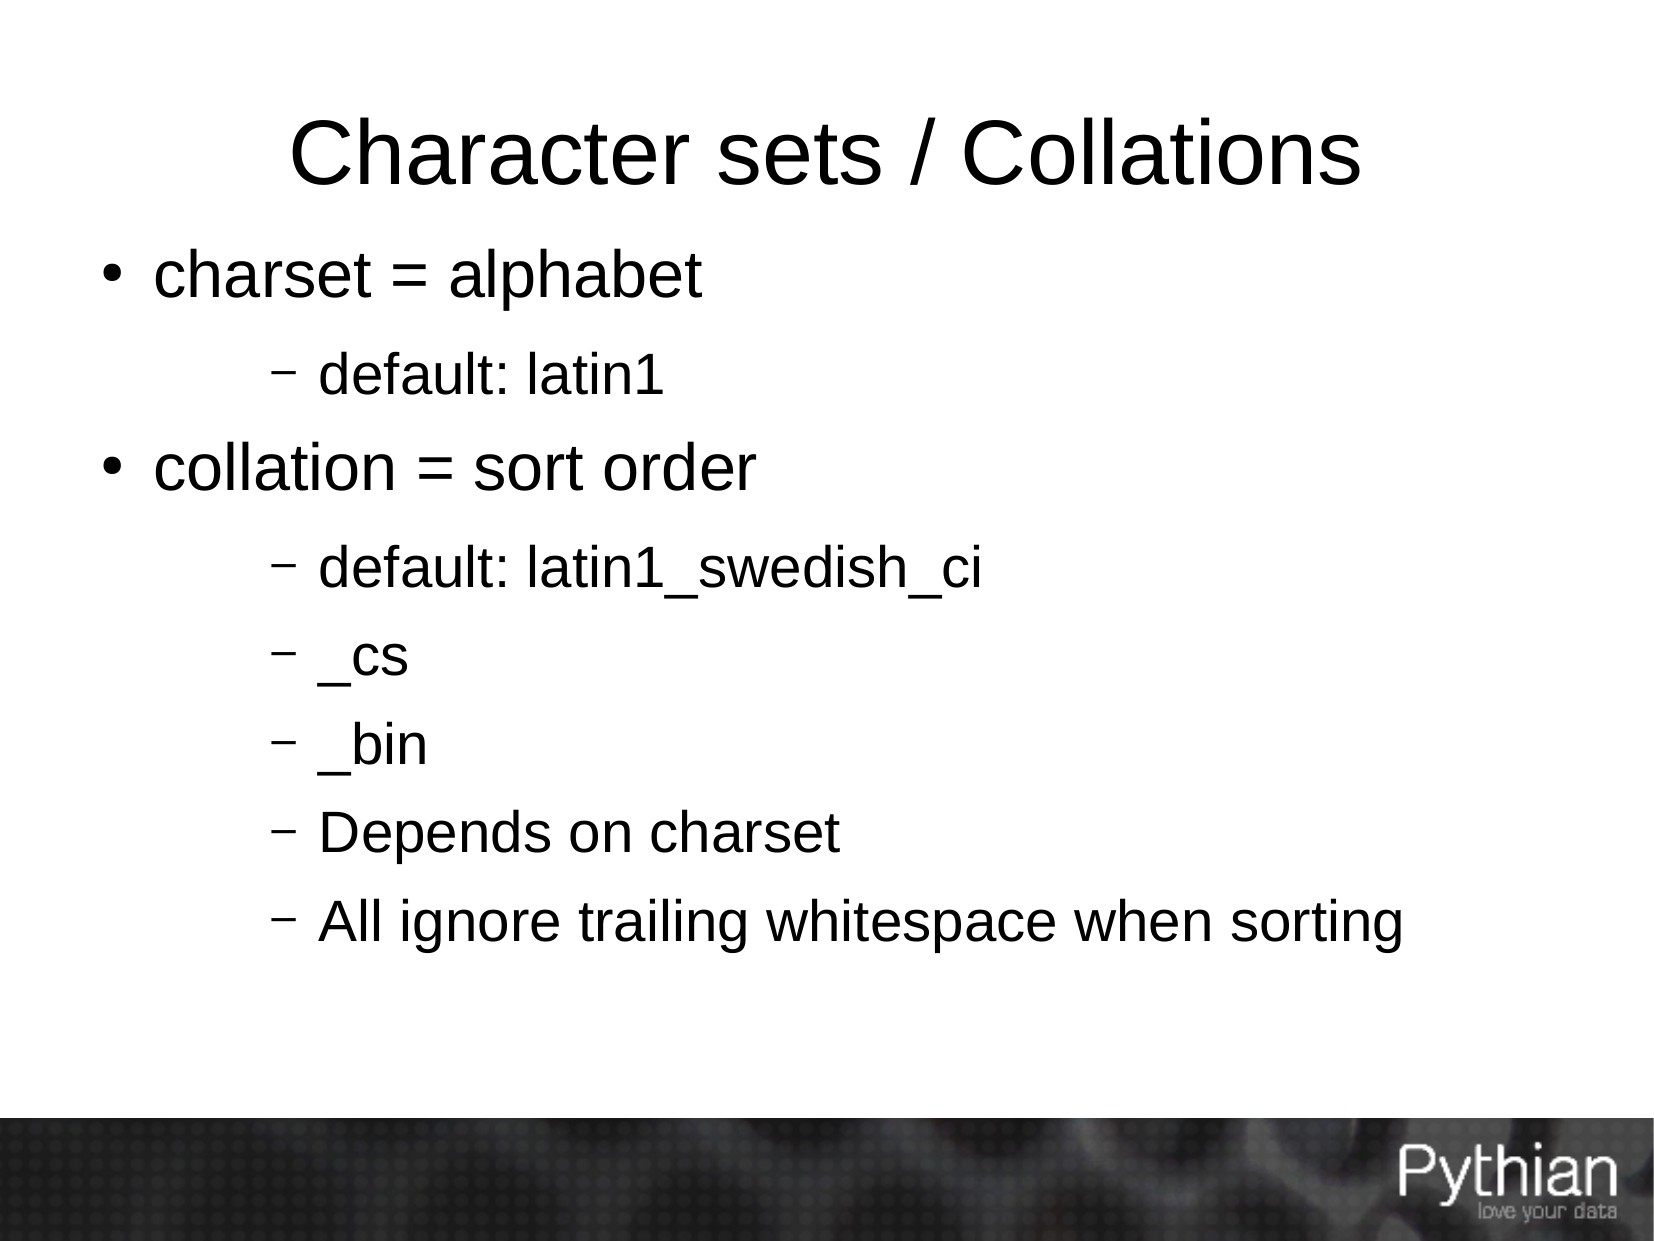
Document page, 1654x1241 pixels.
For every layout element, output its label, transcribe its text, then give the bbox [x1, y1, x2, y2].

list charset = alphabet default: latin1 collation = sort order default: latin1_swedish_ci _cs _bin Depends on charset All ignore trailing whitespace when sorting [82, 237, 1571, 1051]
title Character sets / Collations [82, 49, 1571, 237]
picture [0, 1118, 1654, 1241]
